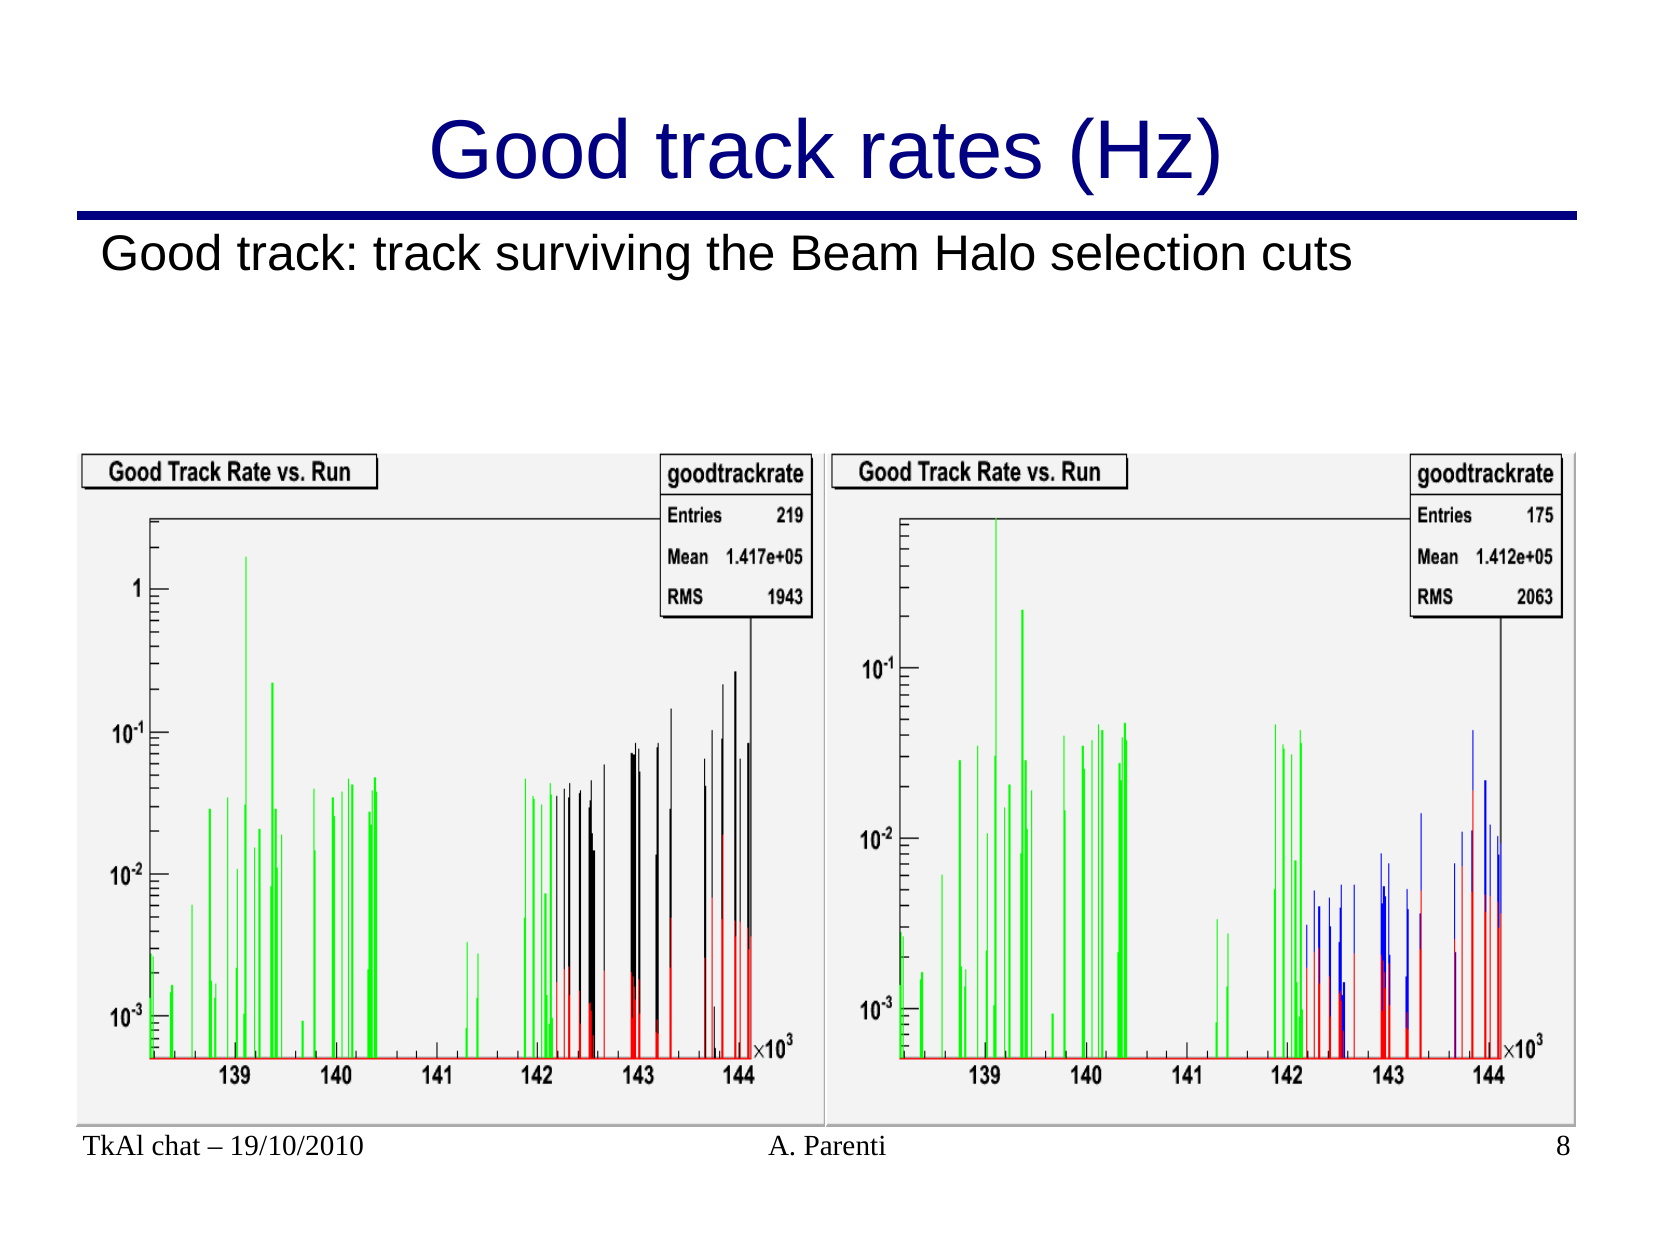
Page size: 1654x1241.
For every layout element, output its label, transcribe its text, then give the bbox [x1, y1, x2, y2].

list Good track: track surviving the Beam Halo selection cuts [82, 225, 1571, 451]
picture [75, 451, 1576, 1127]
title Good track rates (Hz) [82, 75, 1571, 225]
